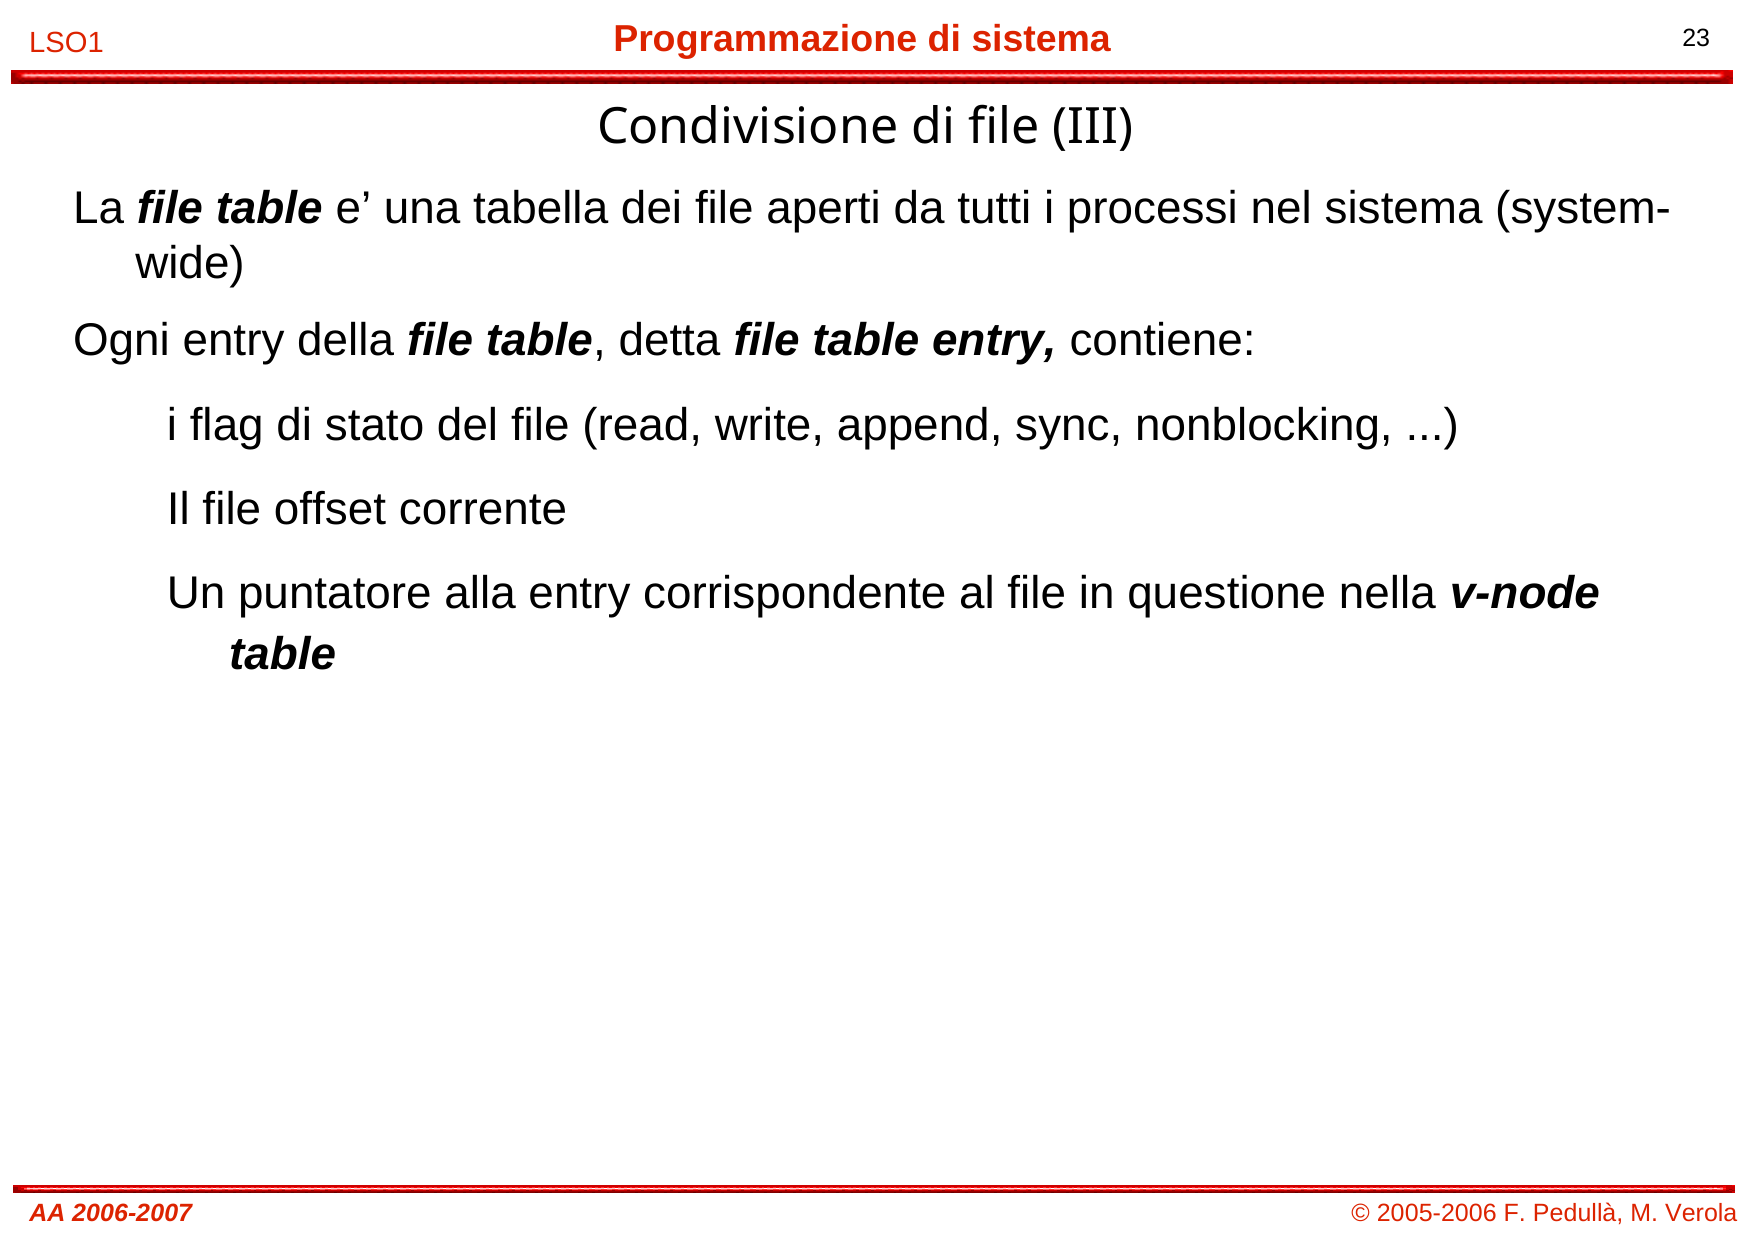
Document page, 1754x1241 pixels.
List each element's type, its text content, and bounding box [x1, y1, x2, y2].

picture [13, 1185, 1735, 1193]
list La file table e’ una tabella dei file aperti da tutti i processi nel sistema (system-wide) Ogni entry della file table, detta file table entry, contiene: i flag di stato del file (read, write, append, sync, nonblocking, ...) Il file offset corrente Un puntatore alla entry corrispondente al file in questione nella v-node table [58, 171, 1696, 952]
title Condivisione di file (III) [481, 78, 1250, 174]
picture [11, 70, 1733, 84]
